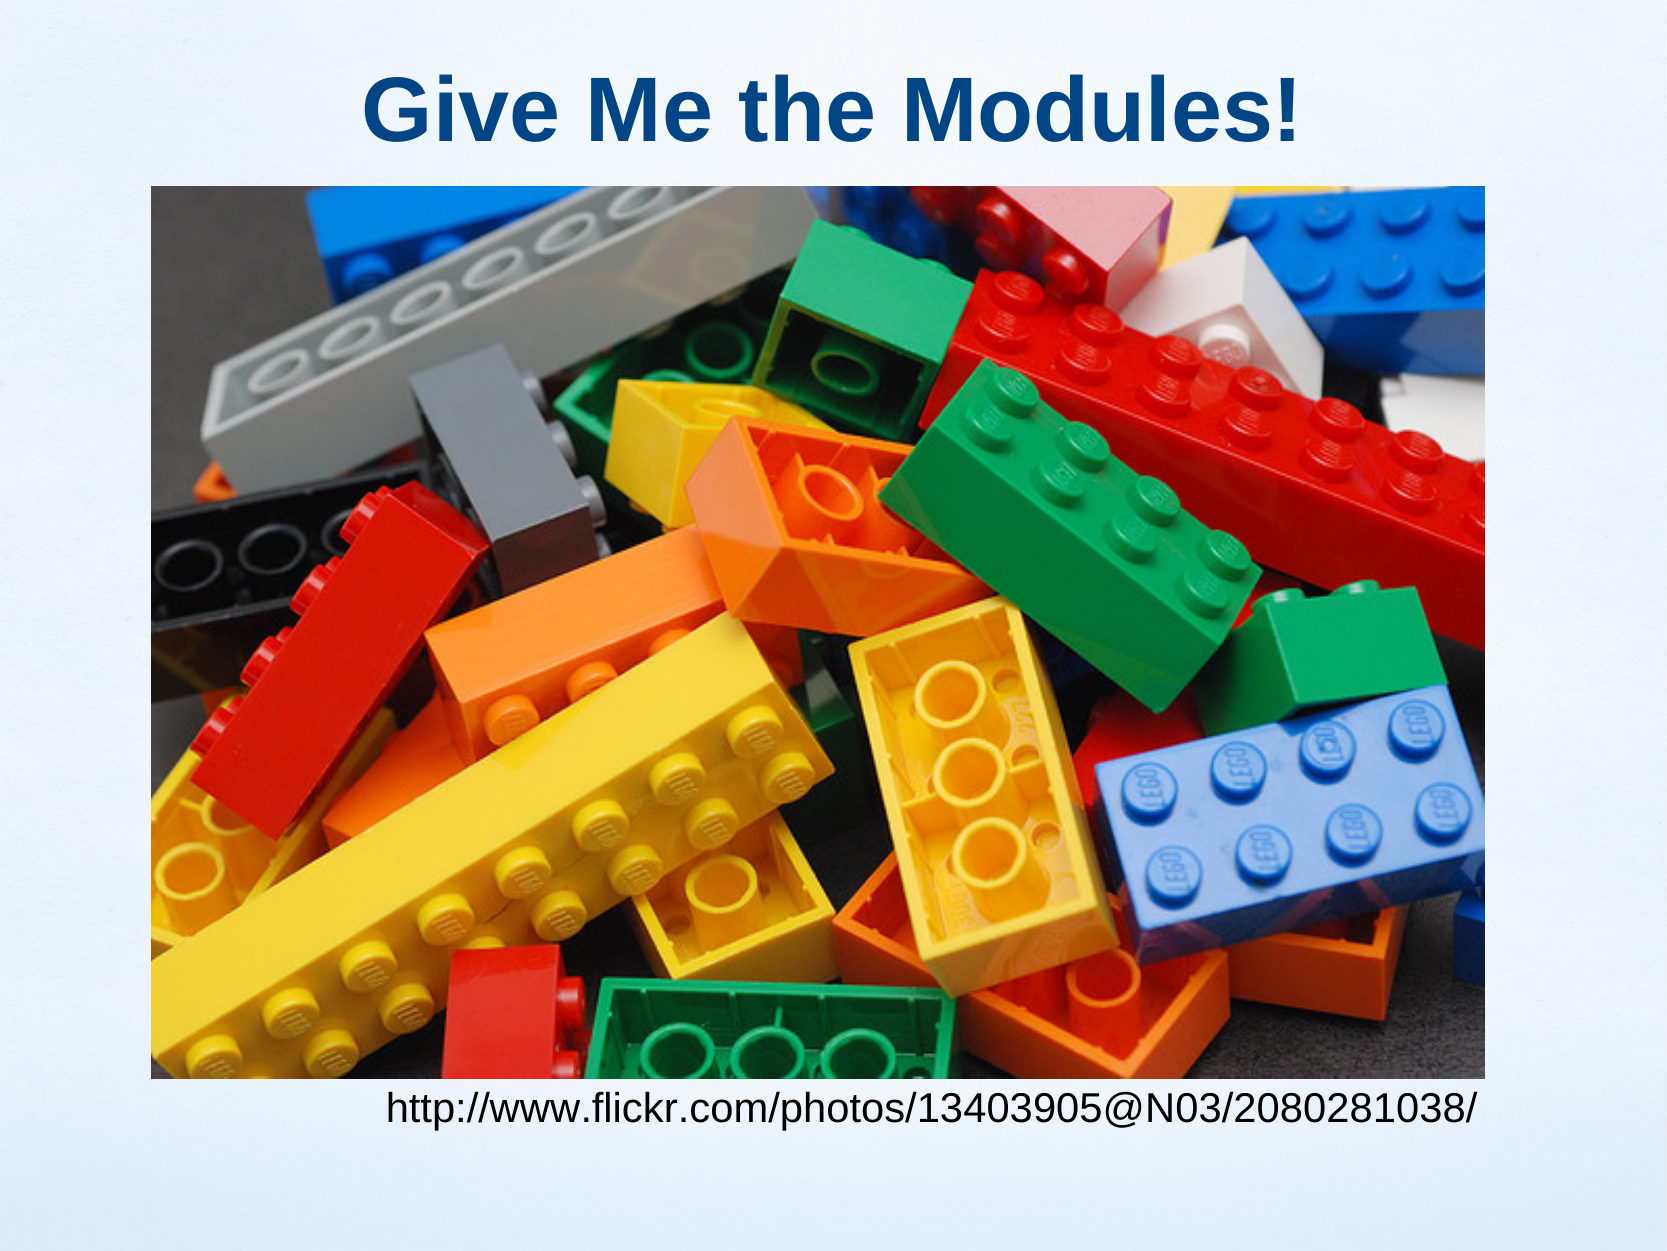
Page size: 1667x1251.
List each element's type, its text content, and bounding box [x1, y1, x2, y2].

text_box http://www.flickr.com/photos/13403905@N03/2080281038/ [371, 1073, 1493, 1139]
picture [0, 0, 1667, 1251]
title Give Me the Modules! [83, 49, 1584, 259]
